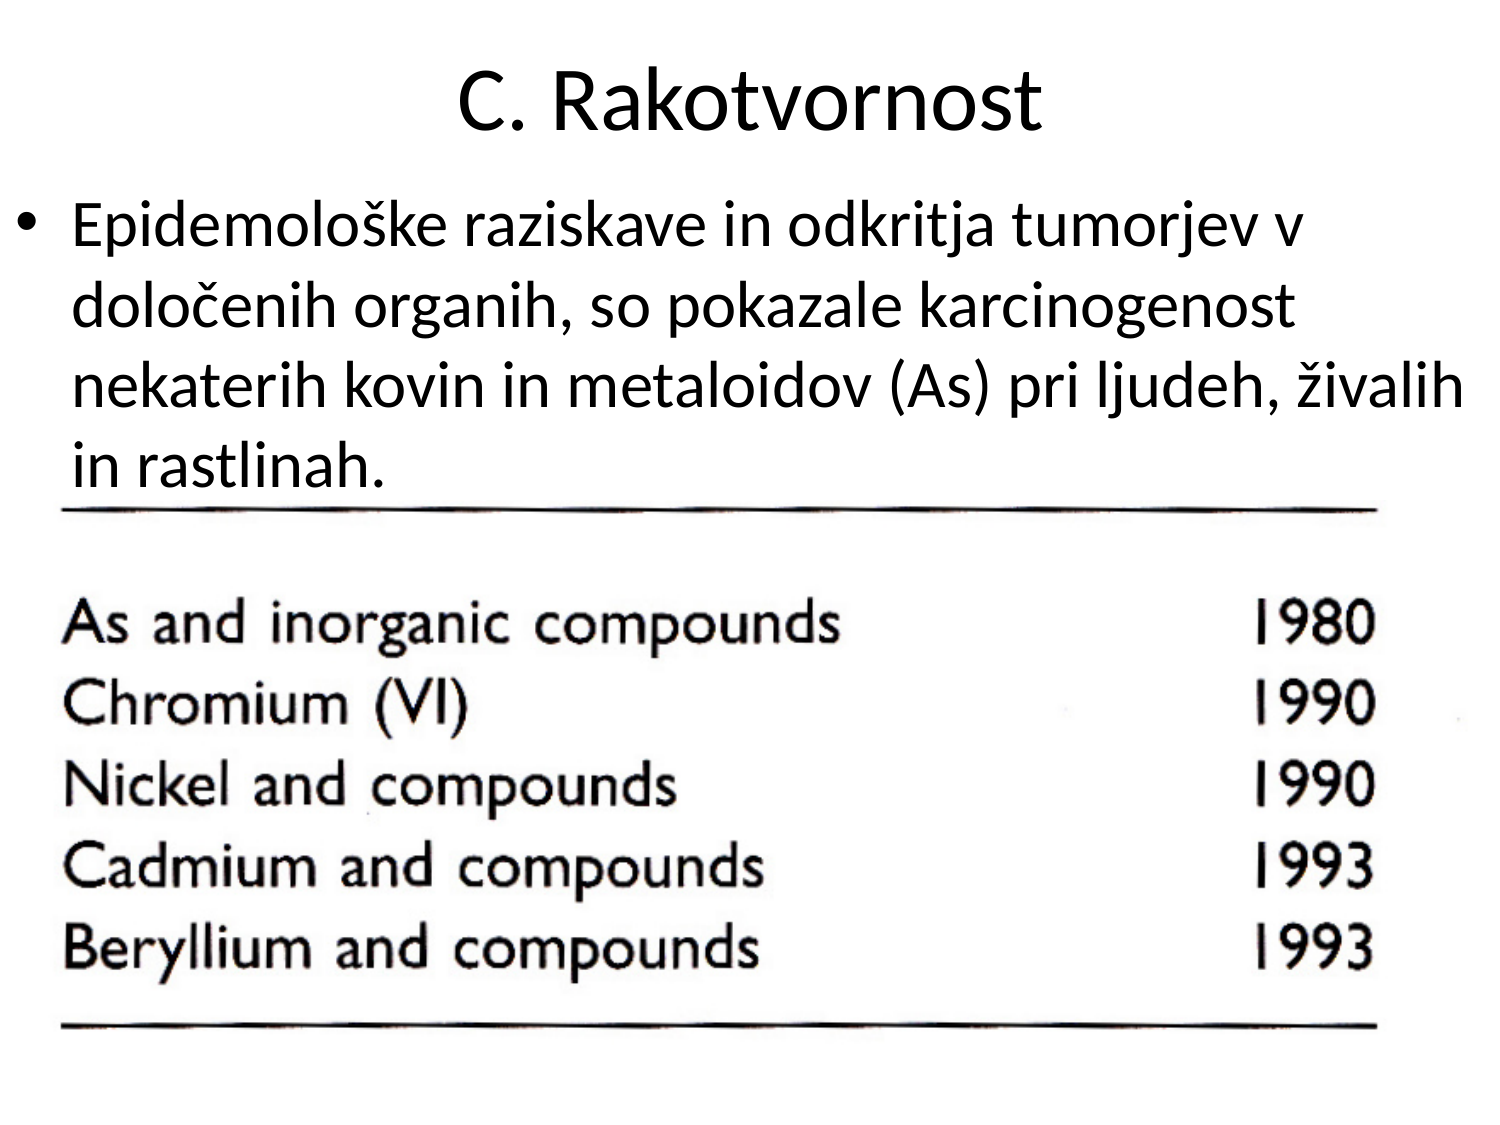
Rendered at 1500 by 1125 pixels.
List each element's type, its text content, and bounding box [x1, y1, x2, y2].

picture [0, 500, 1500, 1125]
title C. Rakotvornost [76, 0, 1427, 172]
list Epidemološke raziskave in odkritja tumorjev v določenih organih, so pokazale karcinogenost nekaterih kovin in metaloidov (As) pri ljudeh, živalih in rastlinah. [0, 172, 1500, 500]
